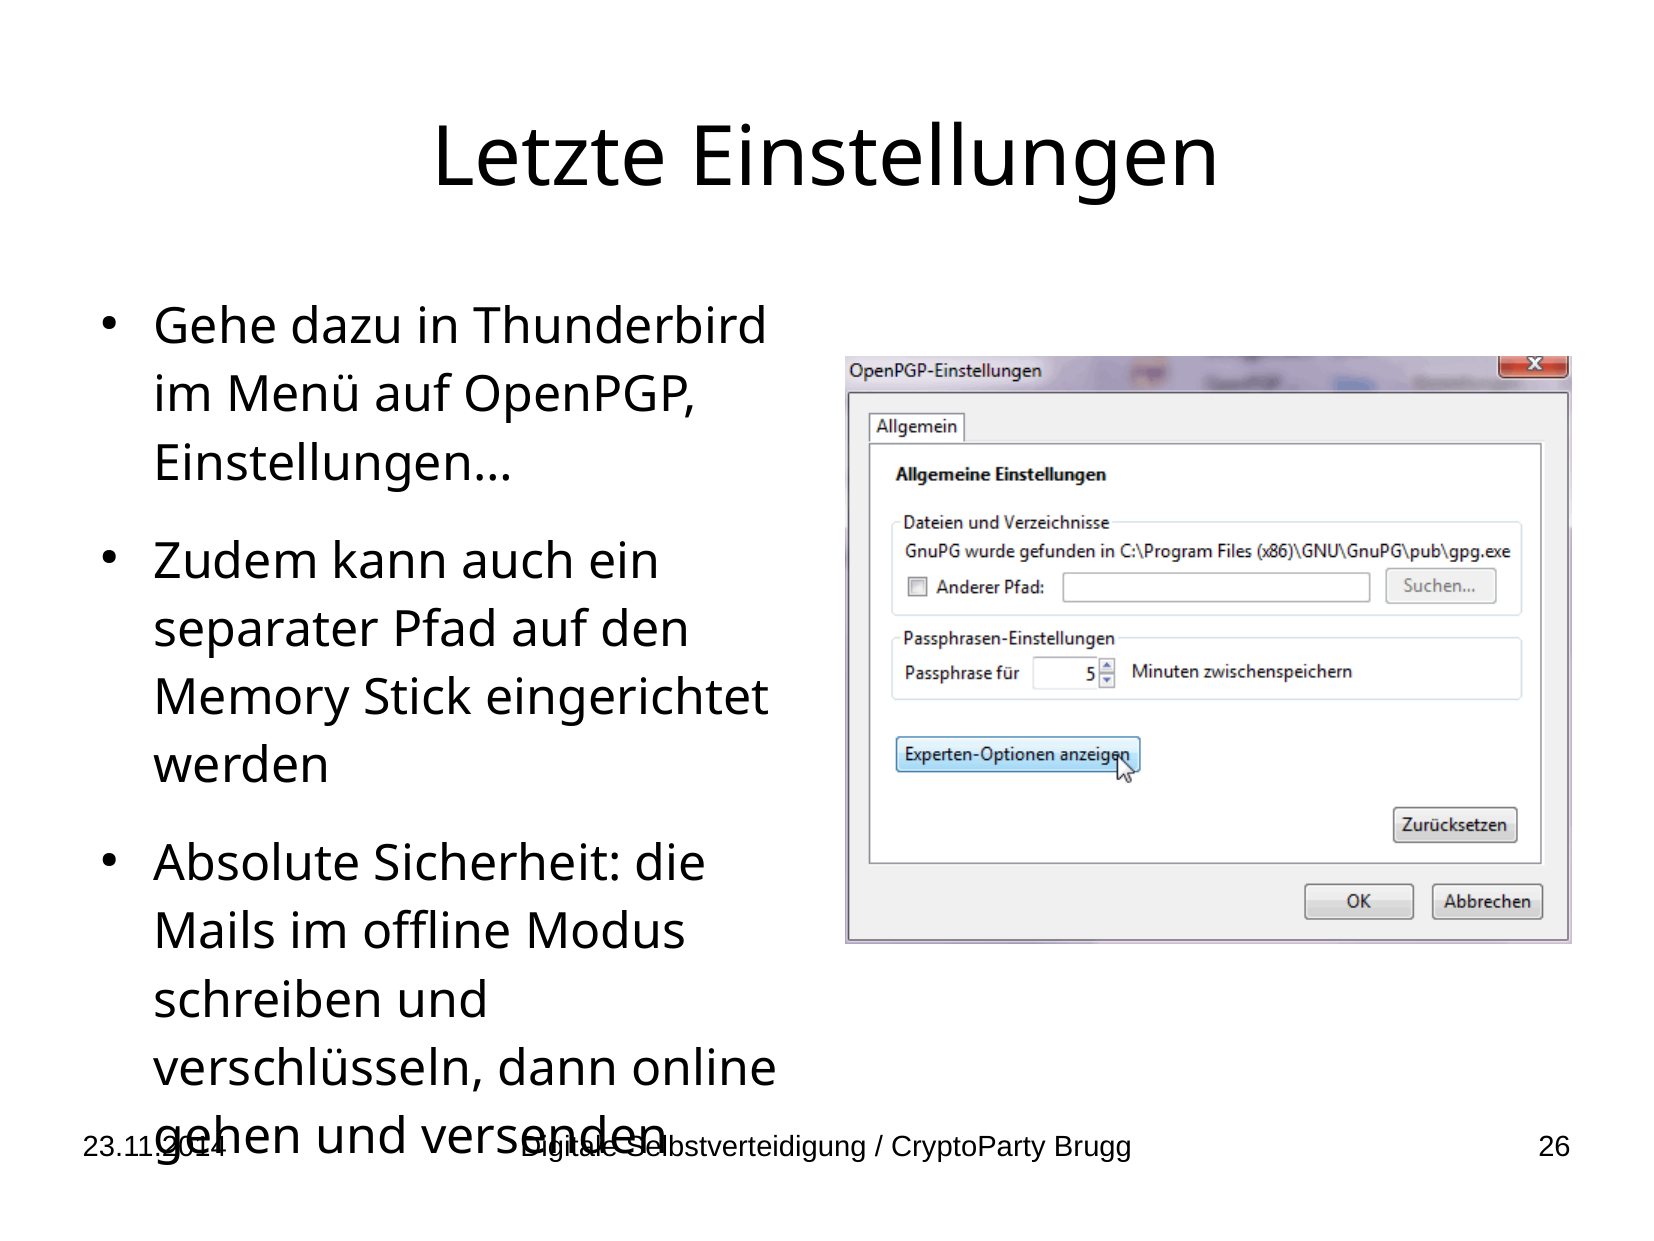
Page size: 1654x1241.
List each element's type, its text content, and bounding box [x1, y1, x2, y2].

title Letzte Einstellungen [82, 49, 1571, 257]
picture [845, 356, 1572, 944]
list Gehe dazu in Thunderbird im Menü auf OpenPGP, Einstellungen… Zudem kann auch ein separater Pfad auf den Memory Stick eingerichtet werden Absolute Sicherheit: die Mails im offline Modus schreiben und verschlüsseln, dann online gehen und versenden [82, 290, 809, 1169]
